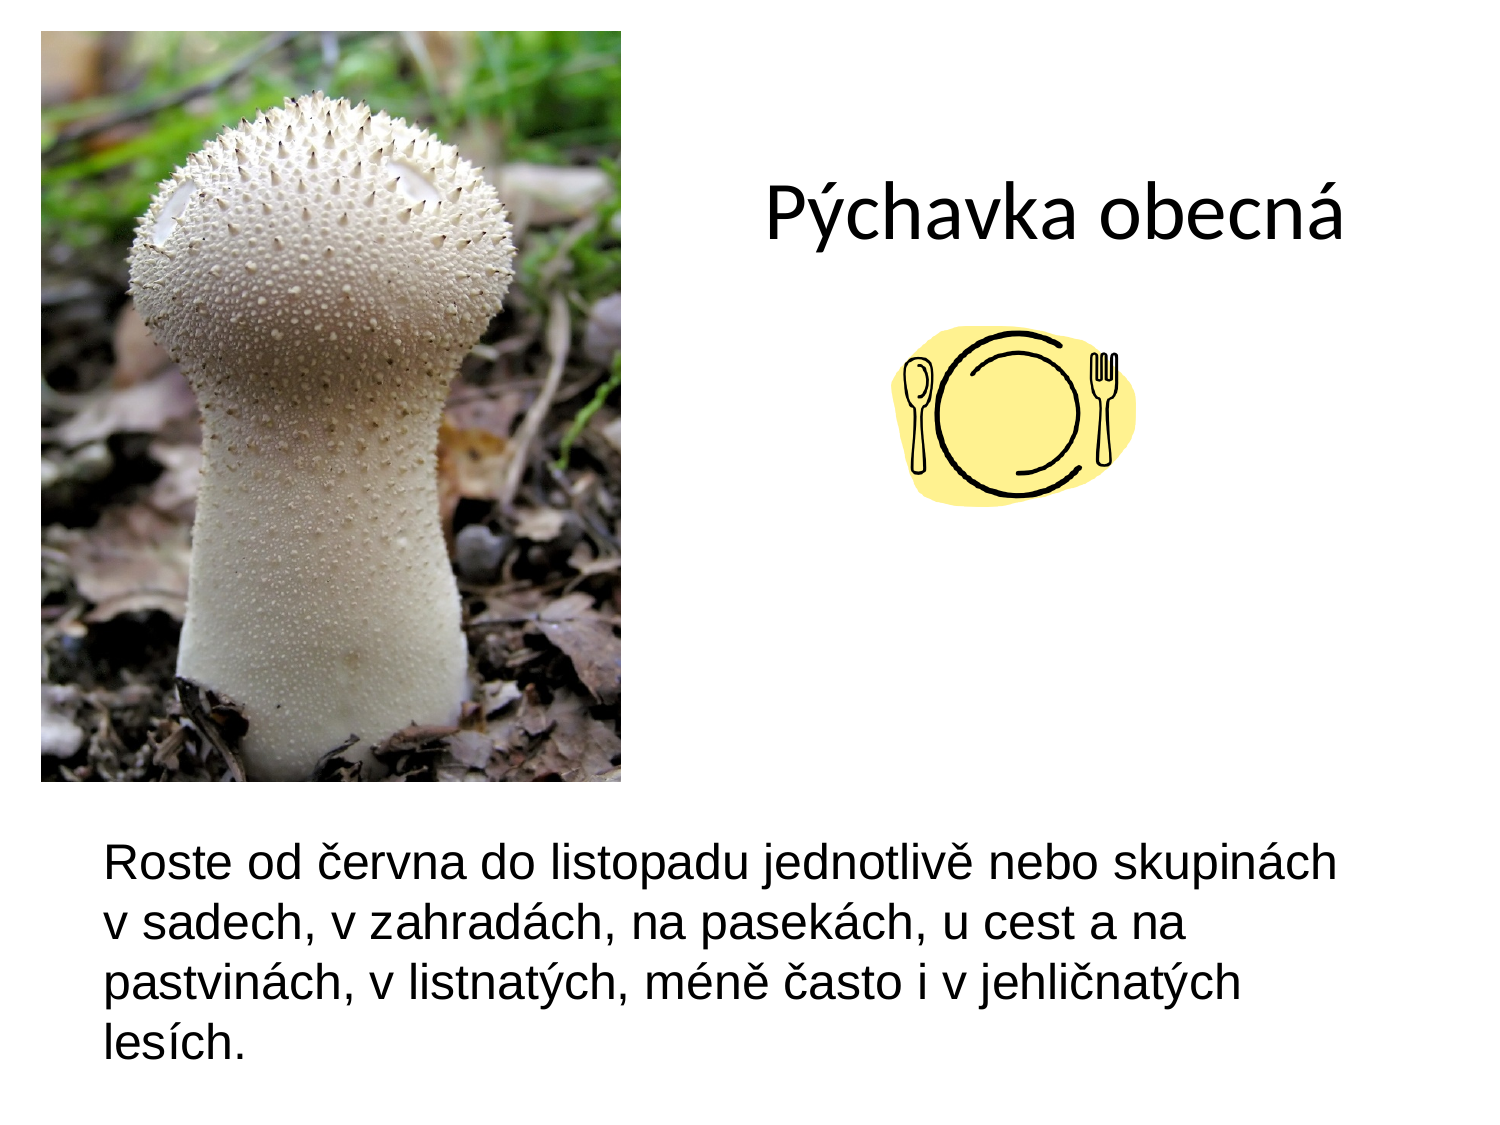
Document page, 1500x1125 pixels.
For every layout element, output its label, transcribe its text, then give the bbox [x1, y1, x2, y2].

picture [891, 326, 1136, 507]
picture [41, 31, 621, 782]
text_box Roste od června do listopadu jednotlivě nebo skupinách v sadech, v zahradách, na pasekách, u cest a na pastvinách, v listnatých, méně často i v jehličnatých lesích. [88, 822, 1365, 1078]
text_box Pýchavka obecná [749, 148, 1362, 265]
